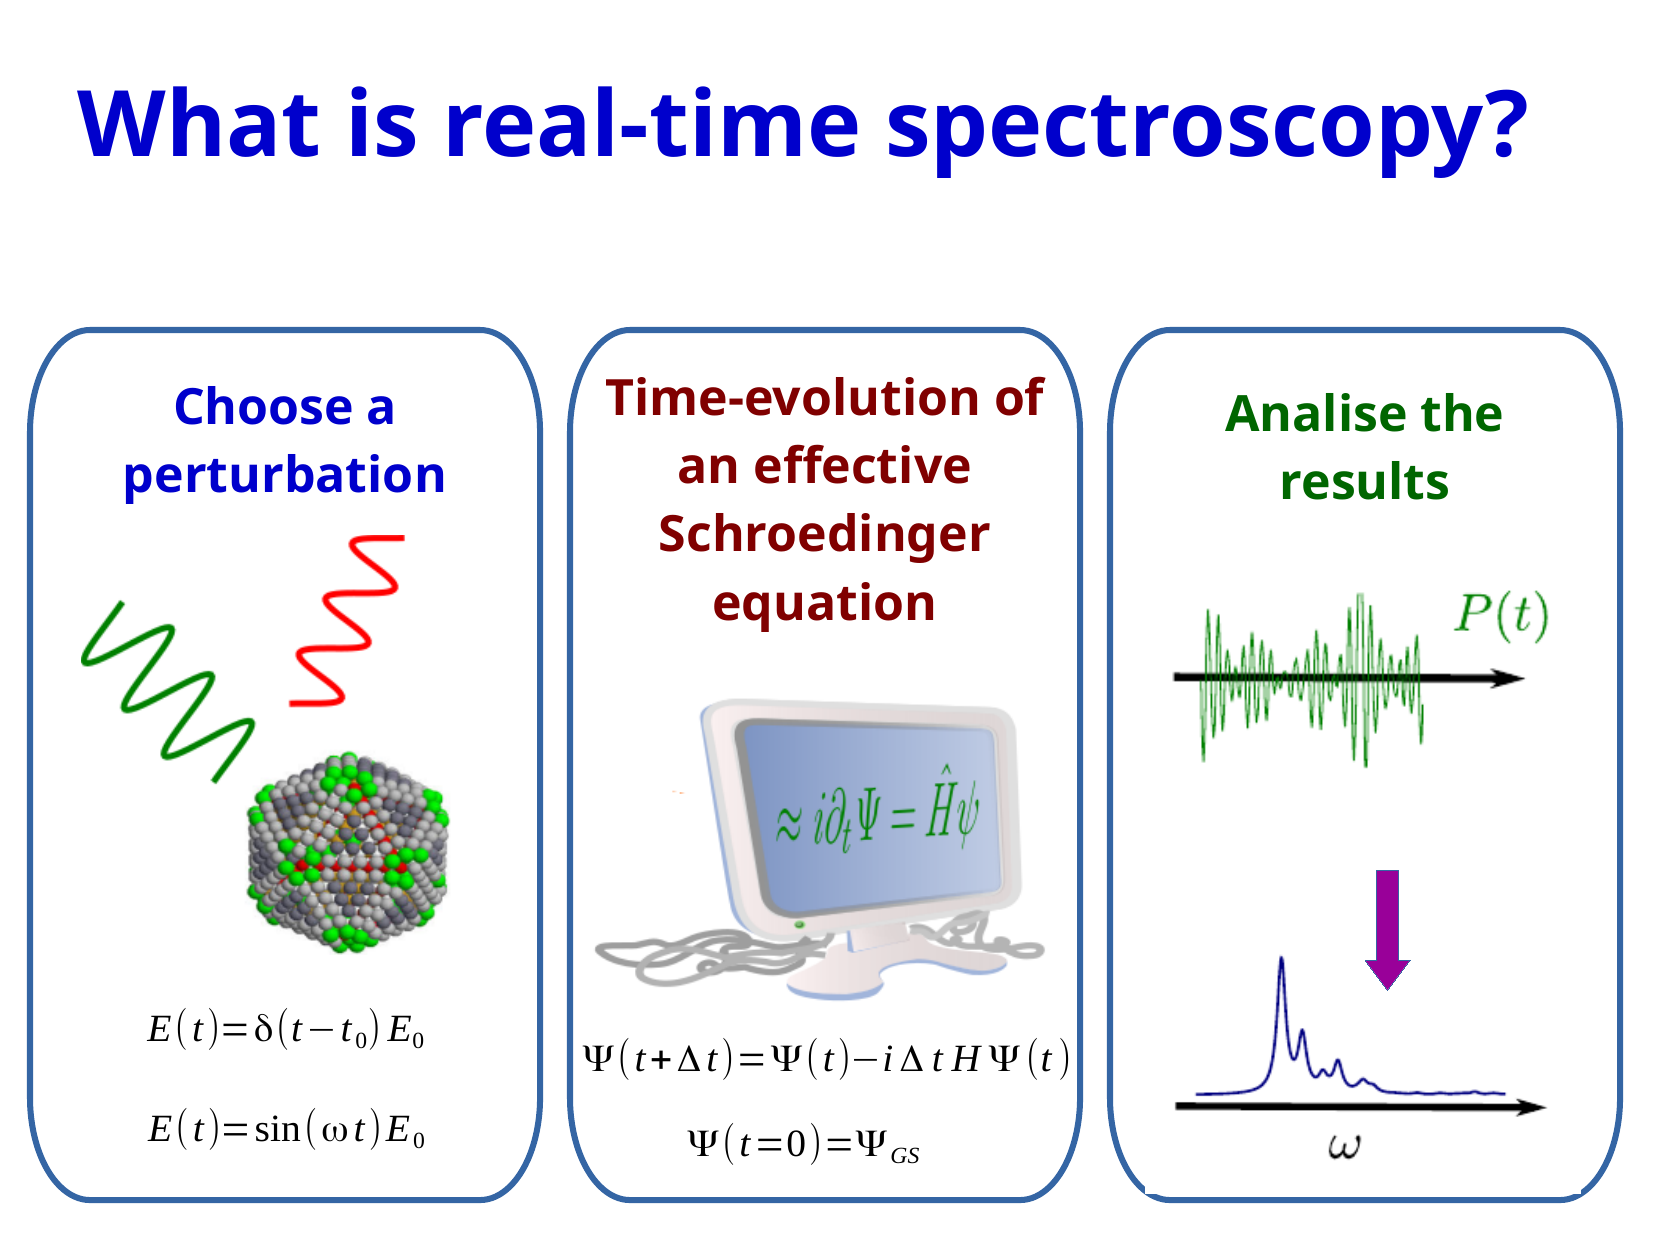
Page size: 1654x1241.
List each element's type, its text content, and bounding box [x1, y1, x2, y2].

chart [135, 1005, 436, 1055]
picture [588, 687, 1054, 1006]
text_box Analise the results [1140, 375, 1591, 517]
chart [135, 1105, 436, 1156]
text_box Time-evolution of an effective Schroedinger equation [600, 360, 1051, 637]
text_box Choose a perturbation [60, 368, 511, 511]
picture [1155, 537, 1561, 799]
chart [570, 1035, 1081, 1082]
picture [1145, 910, 1581, 1194]
text_box [1365, 870, 1411, 991]
chart [675, 1120, 931, 1171]
picture [81, 535, 452, 955]
title What is real-time spectroscopy? [60, 0, 1549, 249]
